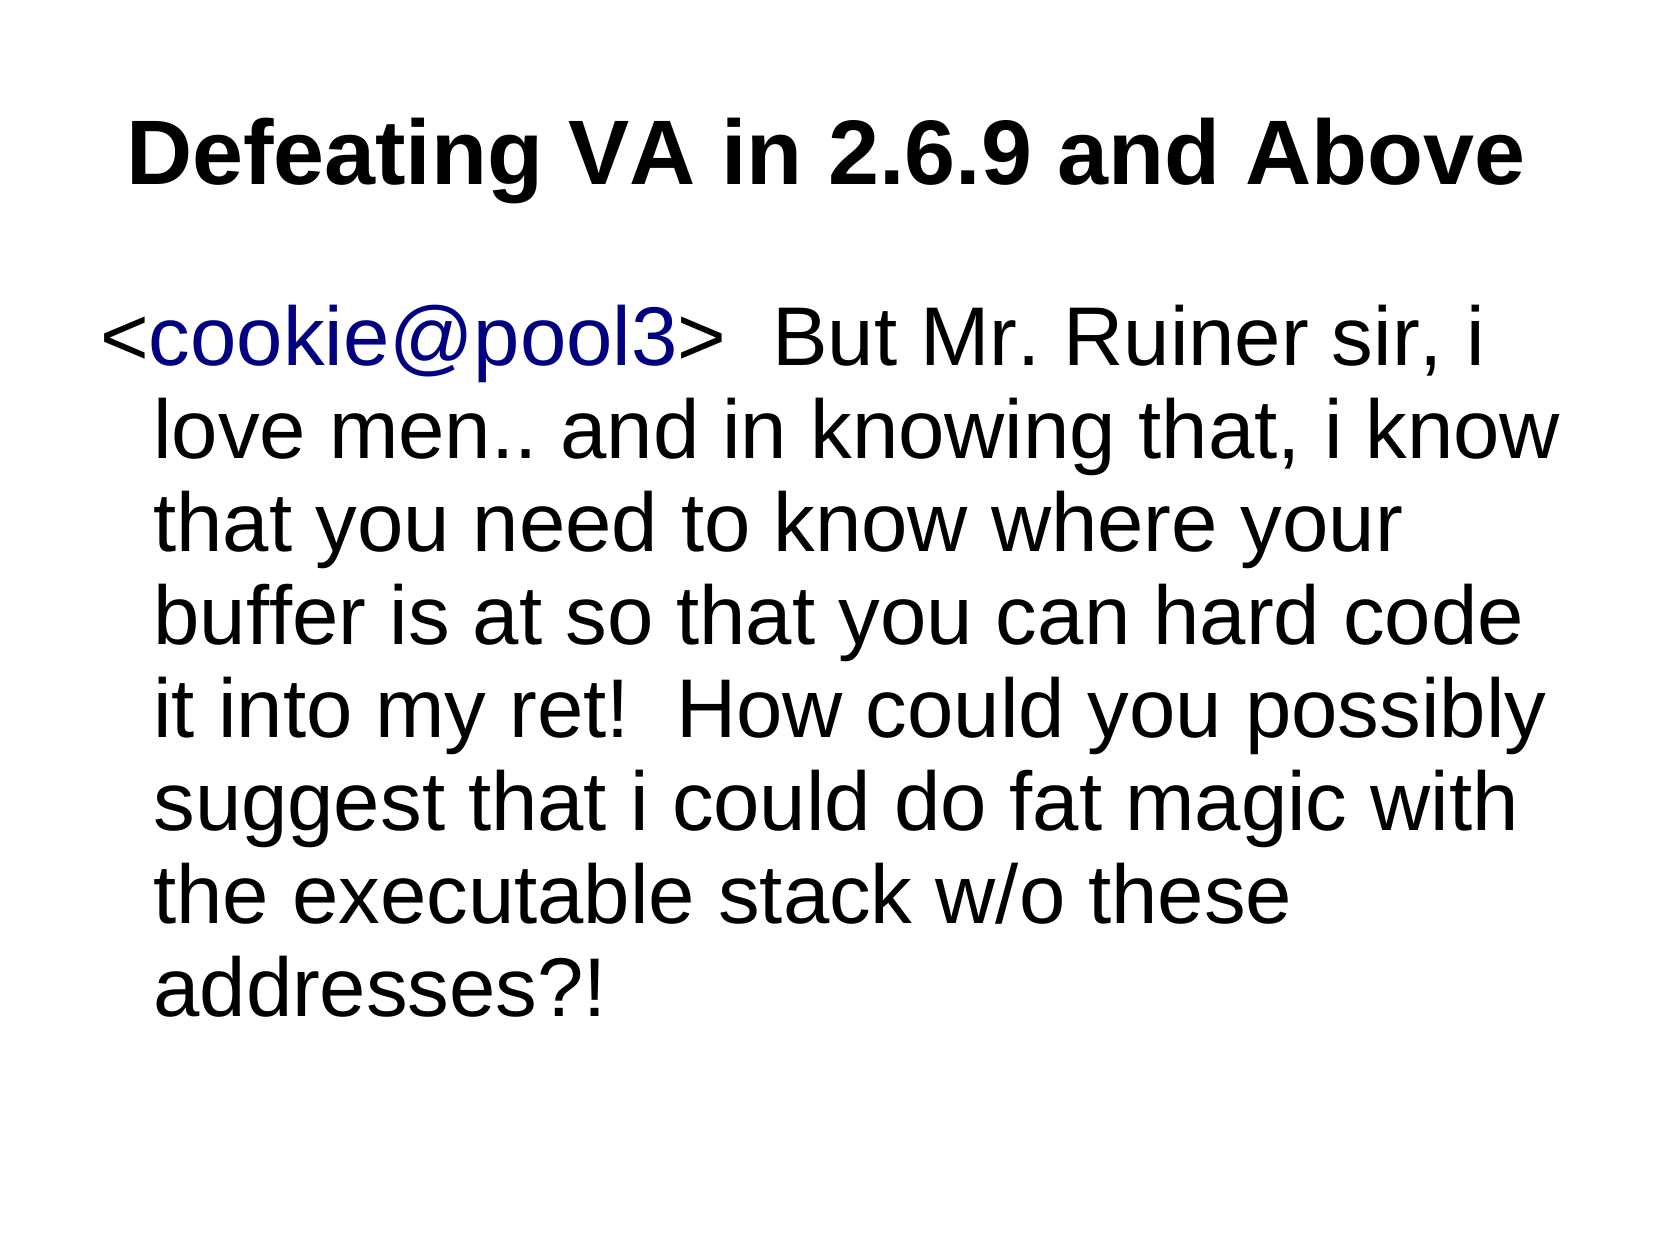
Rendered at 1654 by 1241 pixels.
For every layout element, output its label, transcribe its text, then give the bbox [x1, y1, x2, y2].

list <cookie@pool3> But Mr. Ruiner sir, i love men.. and in knowing that, i know that you need to know where your buffer is at so that you can hard code it into my ret! How could you possibly suggest that i could do fat magic with the executable stack w/o these addresses?! [82, 290, 1571, 1109]
title Defeating VA in 2.6.9 and Above [82, 49, 1571, 257]
